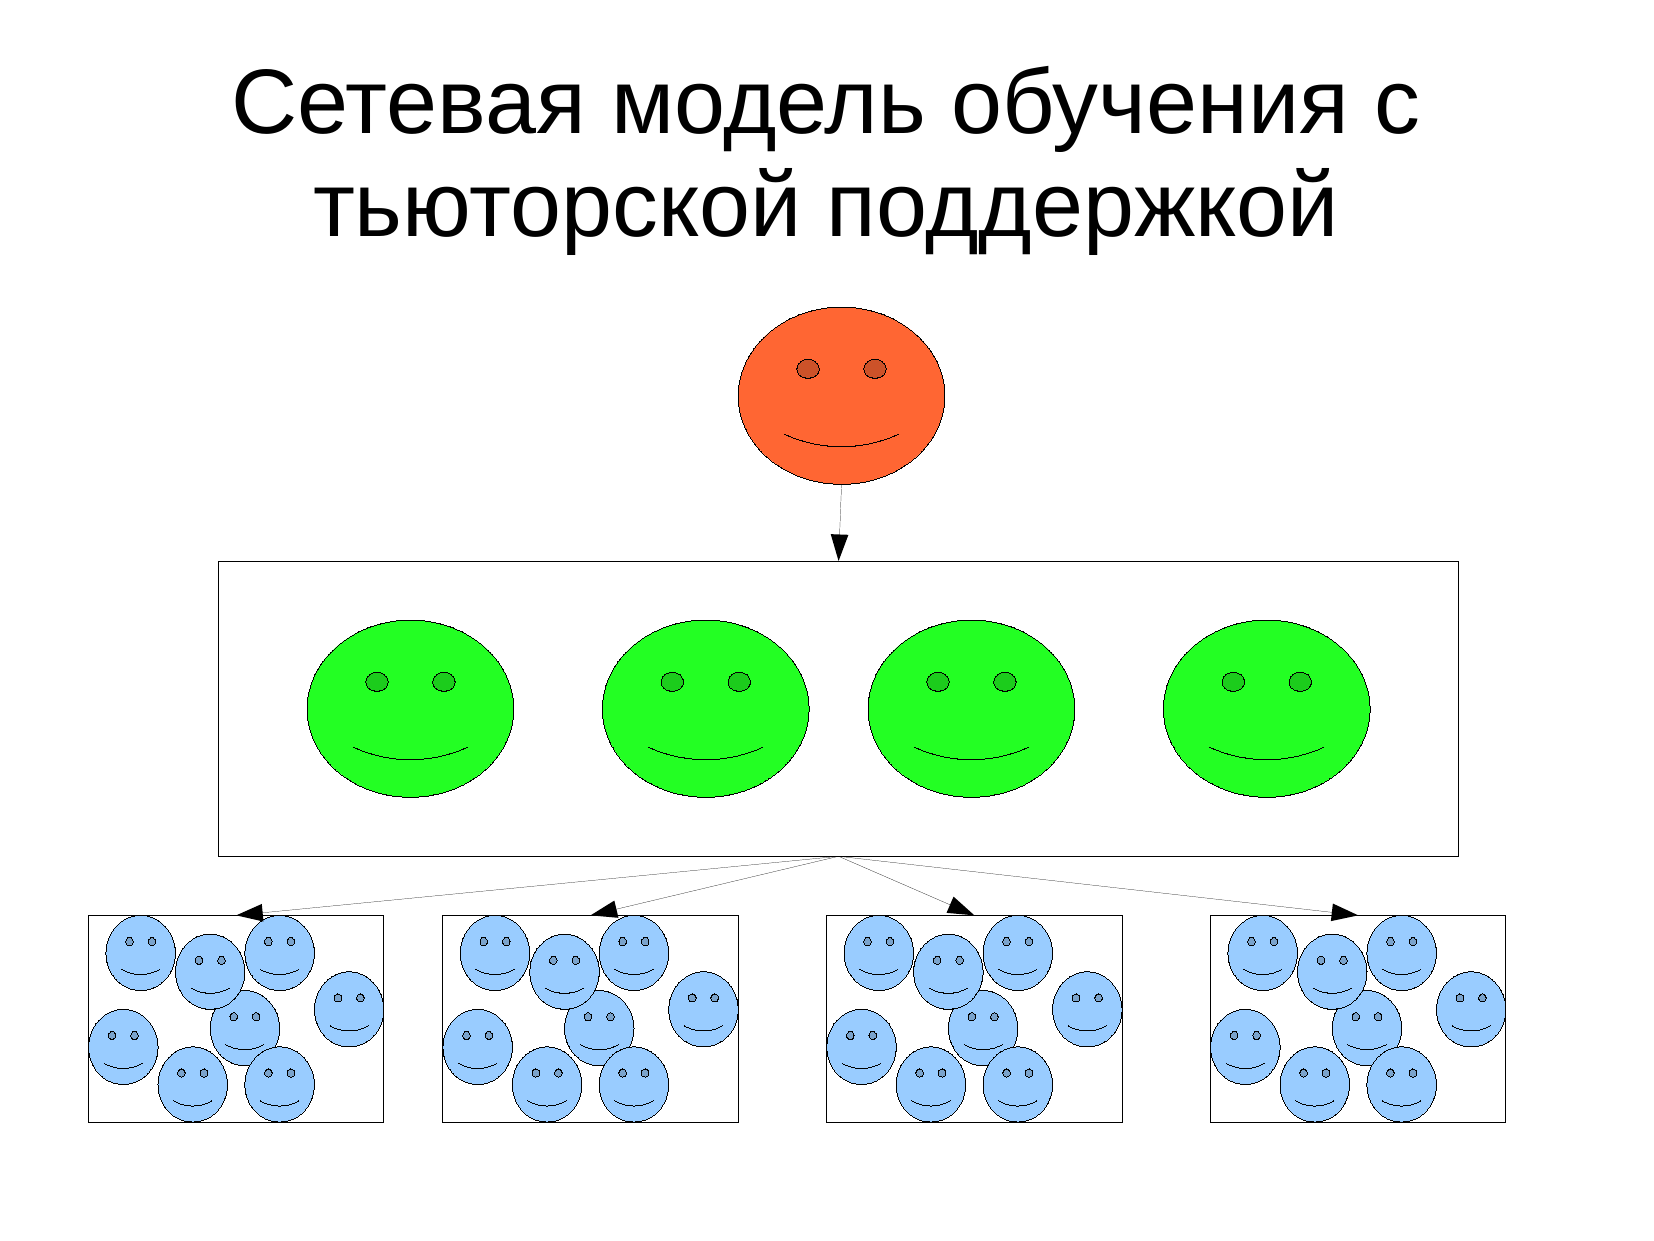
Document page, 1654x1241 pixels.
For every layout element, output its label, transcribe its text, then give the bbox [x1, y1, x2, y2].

text_box [1297, 916, 1437, 1122]
text_box [314, 971, 383, 1047]
text_box [827, 1009, 897, 1085]
text_box [1227, 916, 1298, 991]
text_box [668, 971, 738, 1047]
text_box [89, 1009, 159, 1085]
text_box [1280, 1046, 1350, 1122]
text_box [307, 620, 514, 798]
text_box [157, 1046, 228, 1122]
text_box [175, 916, 315, 1122]
text_box [443, 1009, 513, 1085]
text_box [1211, 1009, 1281, 1085]
title Сетевая модель обучения с тьюторской поддержкой [82, 16, 1571, 290]
text_box [105, 916, 176, 991]
text_box [913, 916, 1053, 1122]
text_box [1052, 971, 1122, 1047]
text_box [512, 1046, 582, 1122]
text_box [602, 620, 810, 798]
text_box [1436, 971, 1505, 1047]
text_box [1163, 620, 1371, 798]
text_box [738, 307, 945, 485]
text_box [460, 916, 669, 1122]
text_box [896, 1046, 966, 1122]
text_box [868, 620, 1075, 798]
text_box [844, 916, 914, 991]
